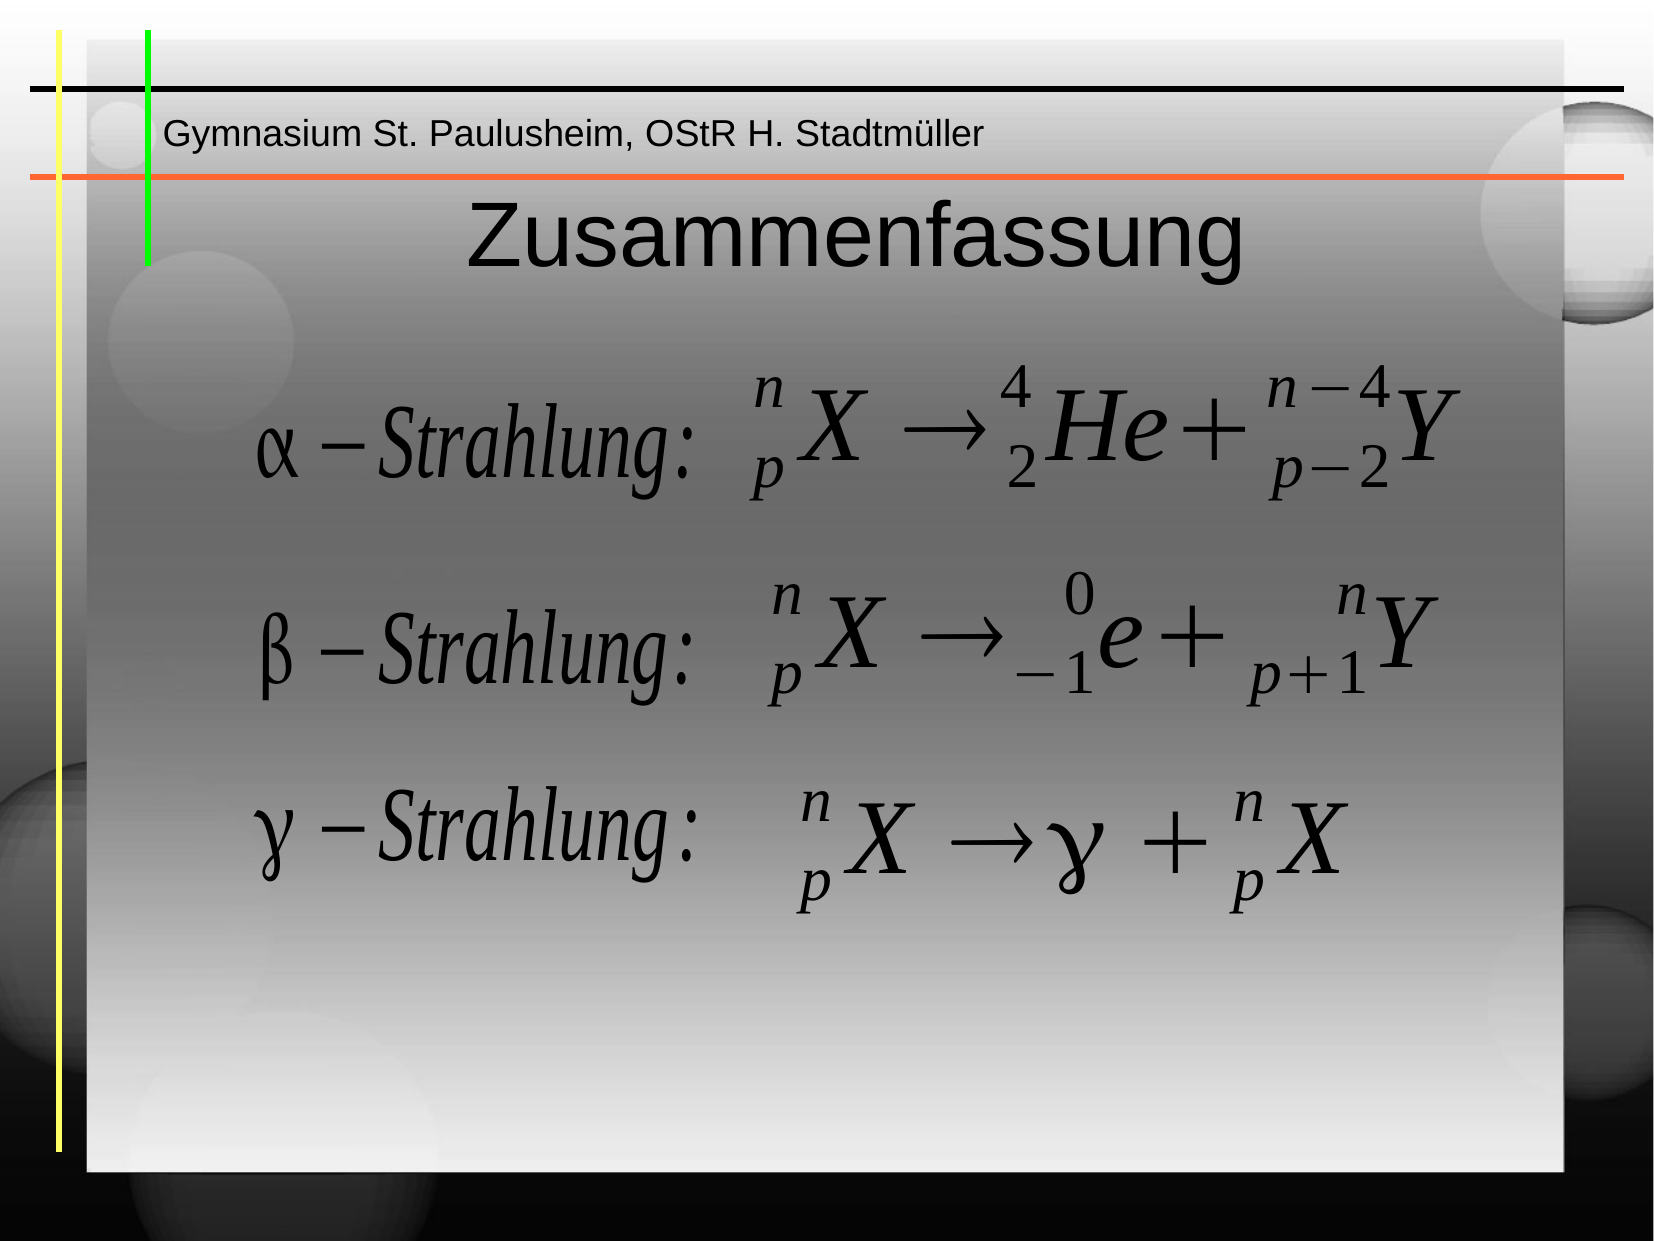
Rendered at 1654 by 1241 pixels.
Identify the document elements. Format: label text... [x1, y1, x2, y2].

picture [0, 0, 1654, 1241]
chart [240, 590, 717, 709]
chart [720, 354, 1477, 502]
title Zusammenfassung [237, 147, 1477, 321]
chart [767, 767, 1368, 916]
chart [236, 383, 717, 502]
chart [738, 561, 1453, 709]
chart [236, 767, 718, 886]
text_box Gymnasium St. Paulusheim, OStR H. Stadtmüller [151, 105, 1006, 163]
